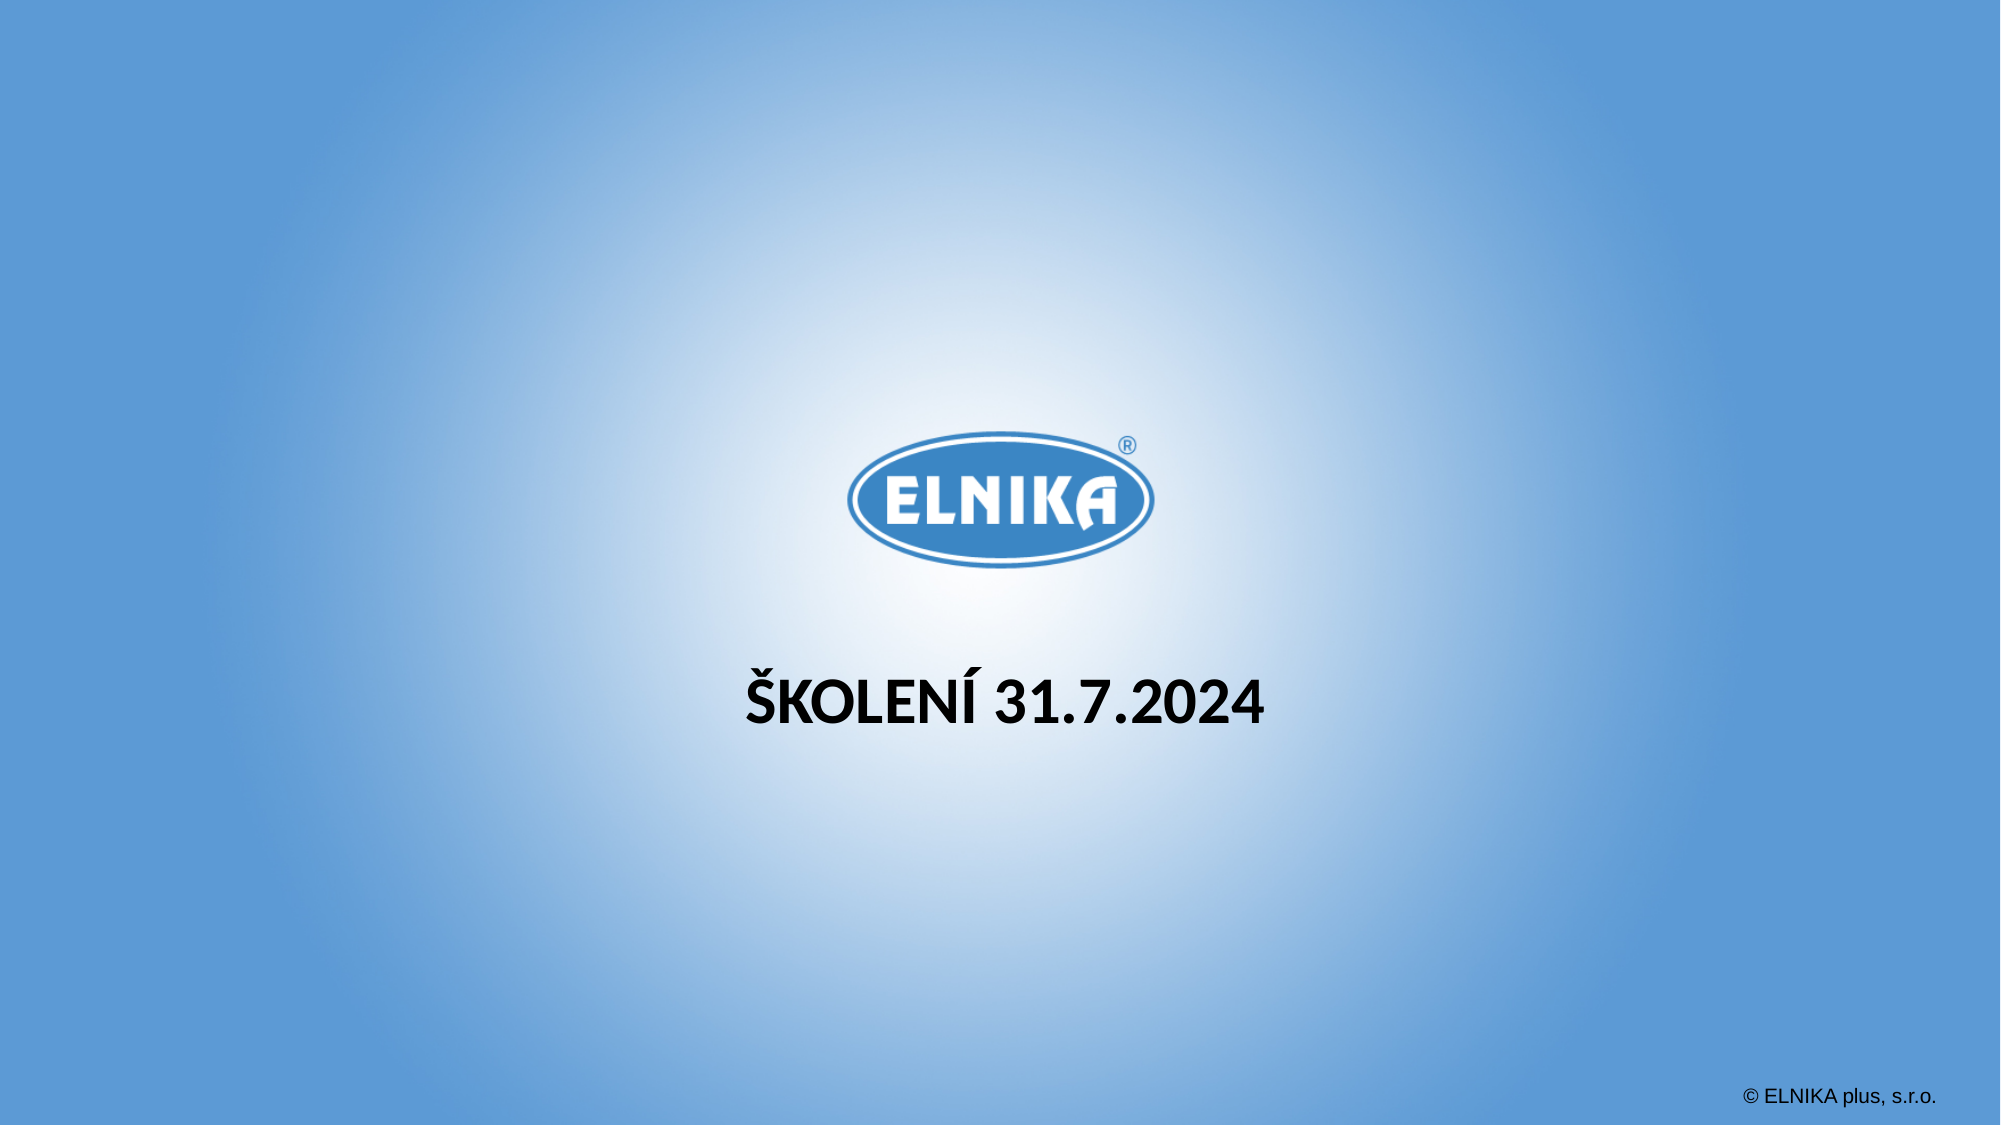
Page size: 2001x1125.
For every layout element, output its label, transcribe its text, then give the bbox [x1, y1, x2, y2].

text_box © ELNIKA plus, s.r.o. [1728, 1077, 2000, 1124]
picture [0, 0, 2001, 1125]
text_box ŠKOLENÍ 31.7.2024 [731, 665, 1281, 748]
